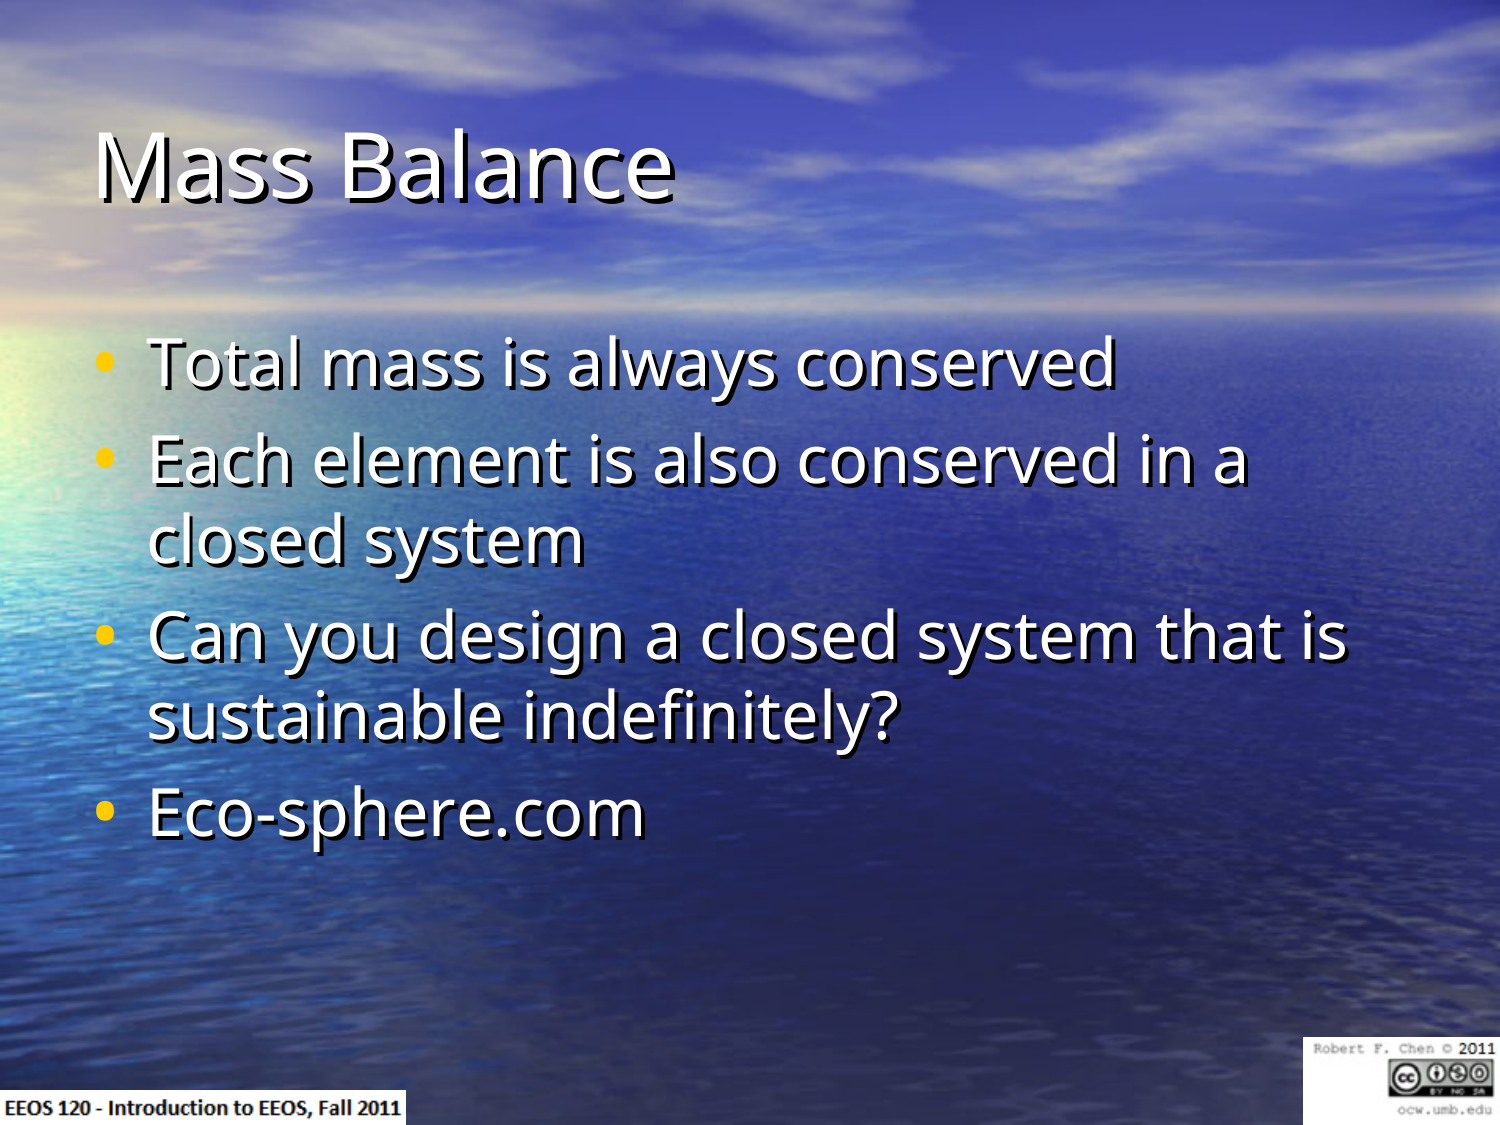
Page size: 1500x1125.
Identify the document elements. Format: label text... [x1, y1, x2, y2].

picture [0, 0, 1500, 1125]
title Mass Balance [75, 47, 1426, 276]
list Total mass is always conserved Each element is also conserved in a closed system Can you design a closed system that is sustainable indefinitely? Eco-sphere.com [75, 312, 1426, 988]
